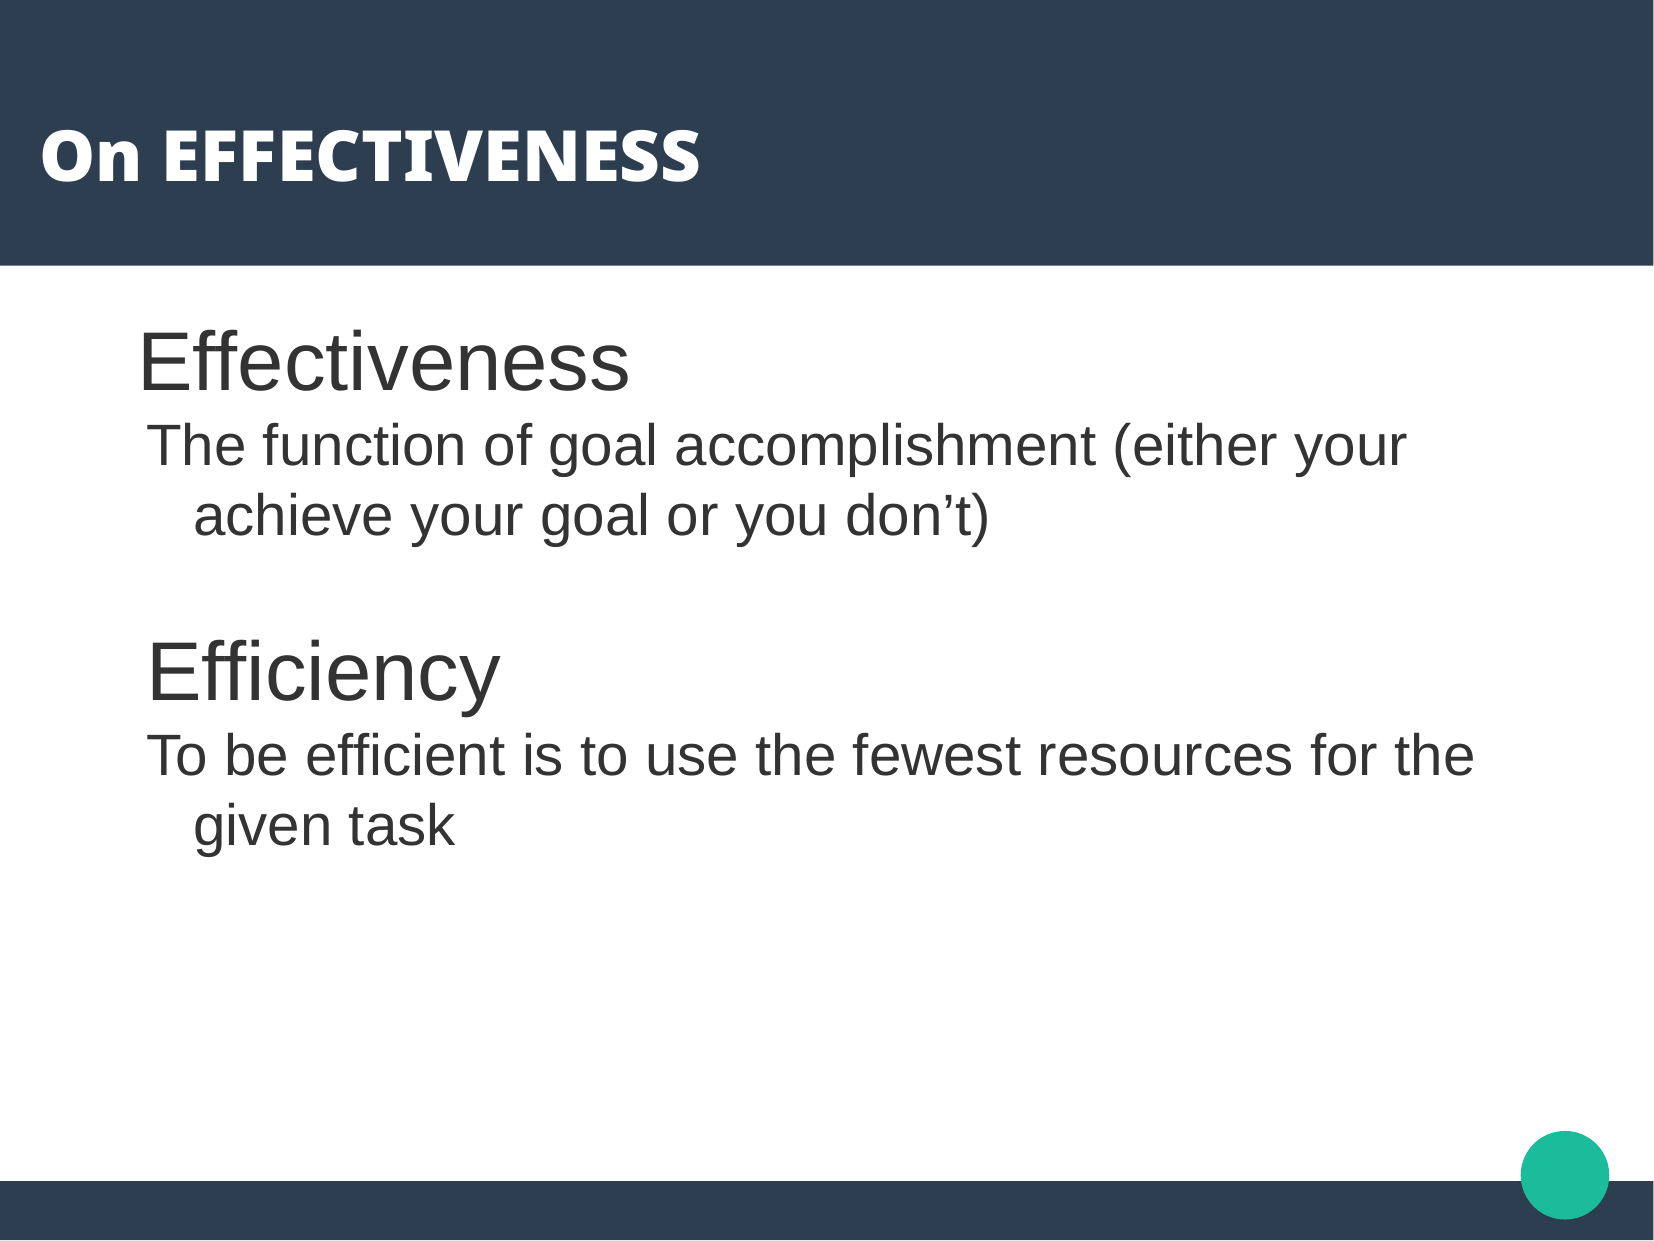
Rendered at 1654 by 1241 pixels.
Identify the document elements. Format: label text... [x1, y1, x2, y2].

subtitle [674, 520, 691, 532]
subtitle [885, 520, 902, 532]
subtitle [422, 520, 428, 528]
title On EFFECTIVENESS [39, 75, 1576, 233]
subtitle [59, 270, 1595, 1097]
subtitle [201, 520, 216, 532]
subtitle [853, 520, 868, 532]
subtitle [481, 520, 495, 532]
subtitle [805, 520, 819, 532]
subtitle [580, 520, 597, 532]
subtitle [548, 520, 563, 531]
subtitle [343, 520, 350, 531]
subtitle [613, 520, 628, 532]
text_box Effectiveness The function of goal accomplishment (either your achieve your goal or you don’t) Efficiency To be efficient is to use the fewest resources for the given task [56, 299, 1545, 520]
subtitle [747, 520, 753, 528]
subtitle [772, 520, 789, 532]
subtitle [447, 520, 464, 532]
